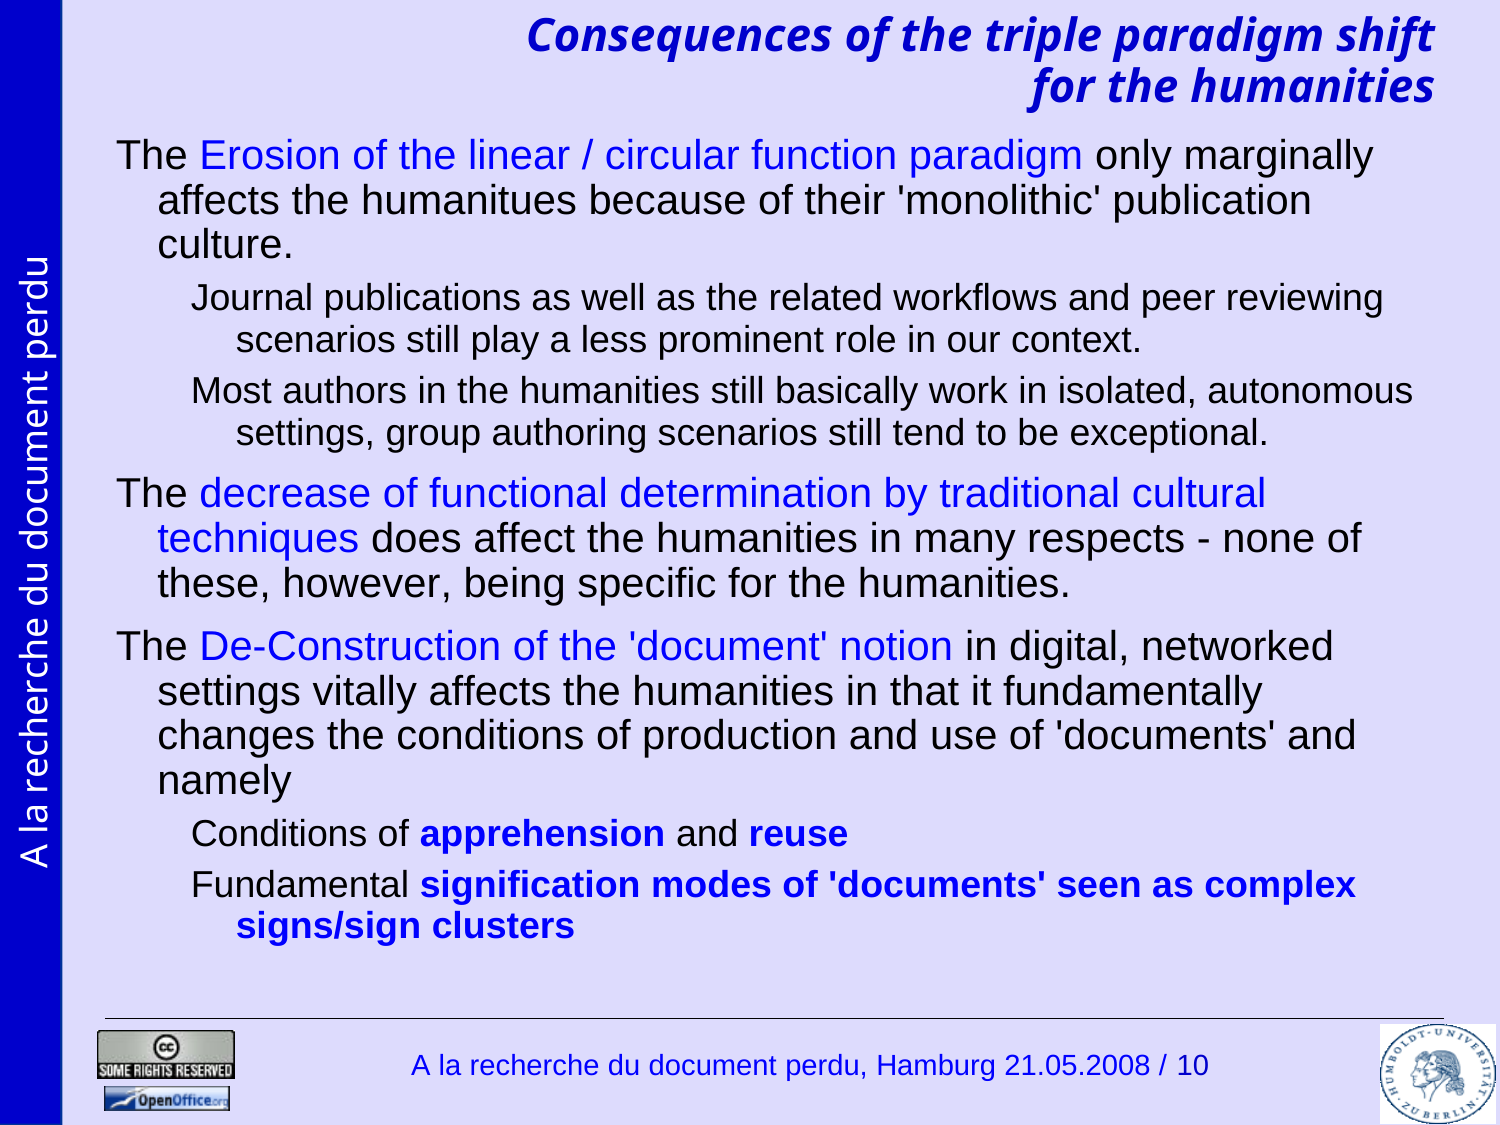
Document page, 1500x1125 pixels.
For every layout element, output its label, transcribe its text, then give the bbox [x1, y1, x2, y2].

picture [97, 1030, 235, 1079]
picture [1380, 1024, 1496, 1124]
picture [104, 1086, 230, 1111]
list The Erosion of the linear / circular function paradigm only marginally affects the humanitues because of their 'monolithic' publication culture. Journal publications as well as the related workflows and peer reviewing scenarios still play a less prominent role in our context. Most authors in the humanities still basically work in isolated, autonomous settings, group authoring scenarios still tend to be exceptional. The decrease of functional determination by traditional cultural techniques does affect the humanities in many respects - none of these, however, being specific for the humanities. The De-Construction of the 'document' notion in digital, networked settings vitally affects the humanities in that it fundamentally changes the conditions of production and use of 'documents' and namely Conditions of apprehension and reuse Fundamental signification modes of 'documents' seen as complex signs/sign clusters [115, 133, 1426, 1017]
title Consequences of the triple paradigm shift for the humanities [96, 0, 1436, 186]
